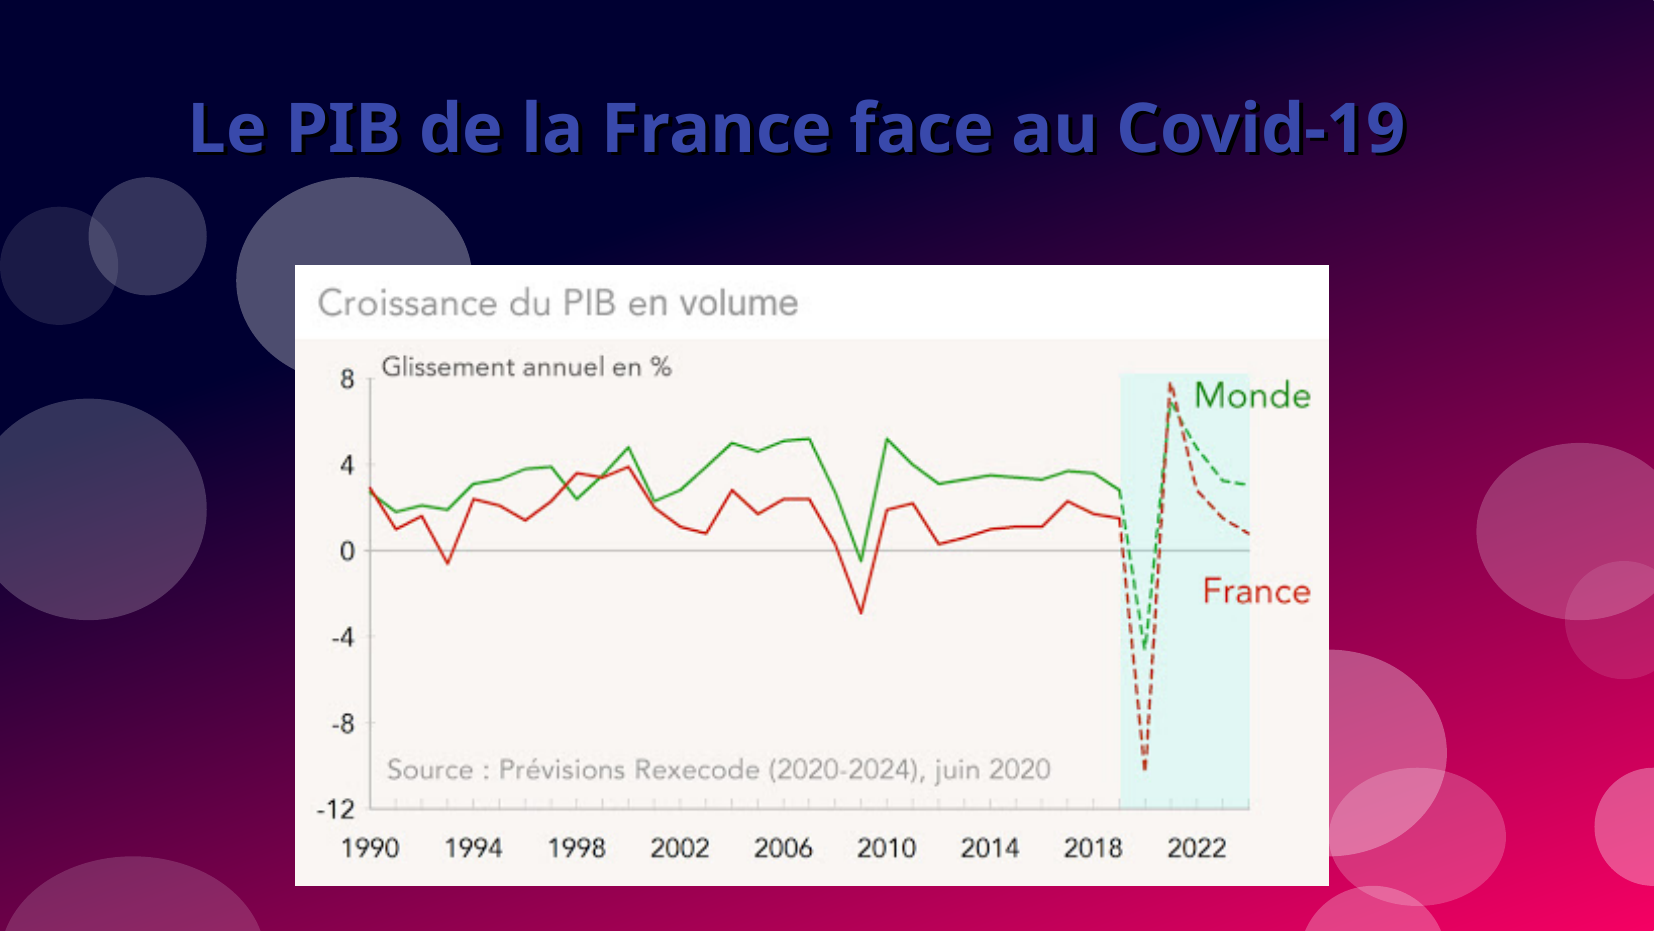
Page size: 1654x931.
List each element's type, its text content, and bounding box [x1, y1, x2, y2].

picture [295, 265, 1329, 886]
title Le PIB de la France face au Covid-19 [59, 44, 1536, 207]
text_box [0, 265, 295, 324]
